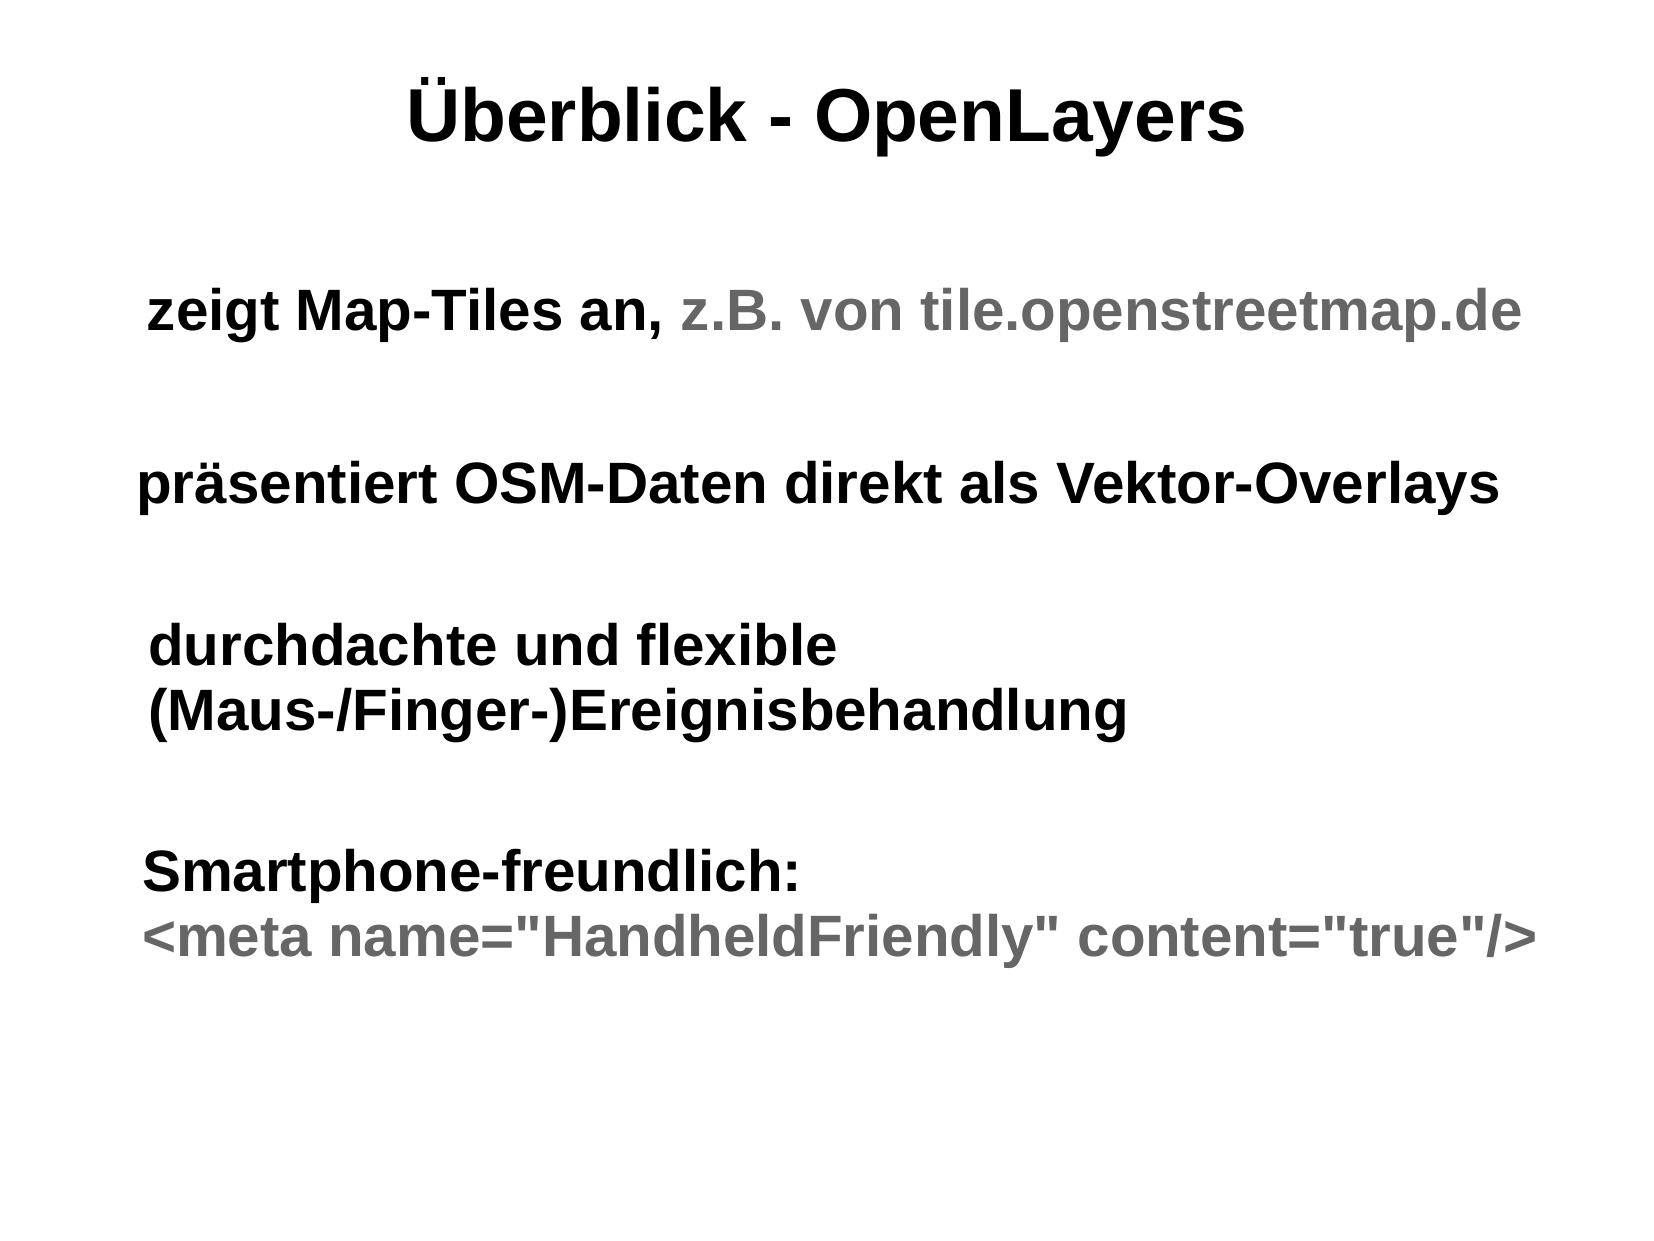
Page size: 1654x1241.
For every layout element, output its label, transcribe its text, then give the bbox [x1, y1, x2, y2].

text_box präsentiert OSM-Daten direkt als Vektor-Overlays [121, 443, 1517, 524]
text_box Smartphone-freundlich: <meta name="HandheldFriendly" content="true"/> [127, 831, 1553, 976]
text_box durchdachte und flexible (Maus-/Finger-)Ereignisbehandlung [133, 605, 1145, 751]
text_box zeigt Map-Tiles an, z.B. von tile.openstreetmap.de [132, 270, 1539, 351]
text_box Überblick - OpenLayers [391, 65, 1263, 165]
